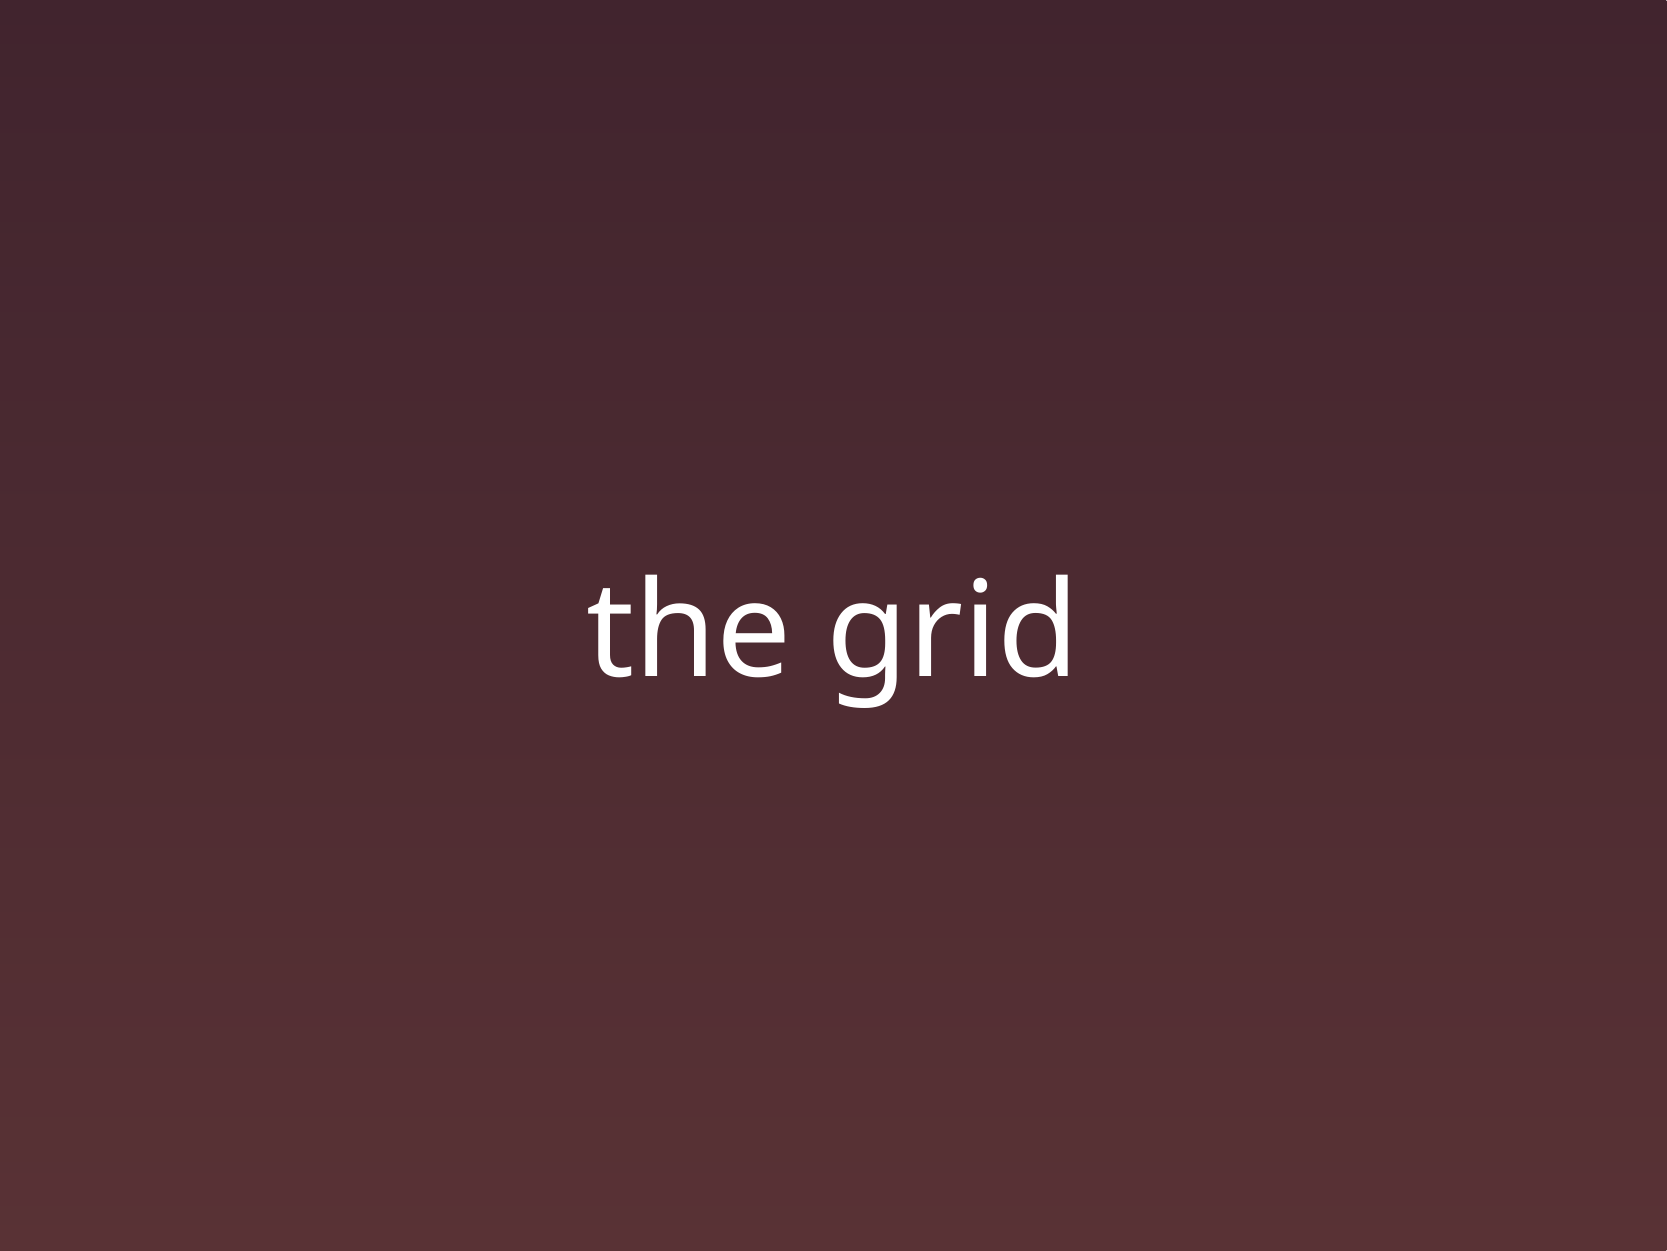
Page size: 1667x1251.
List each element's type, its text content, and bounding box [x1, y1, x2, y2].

title the grid [141, 381, 1525, 869]
